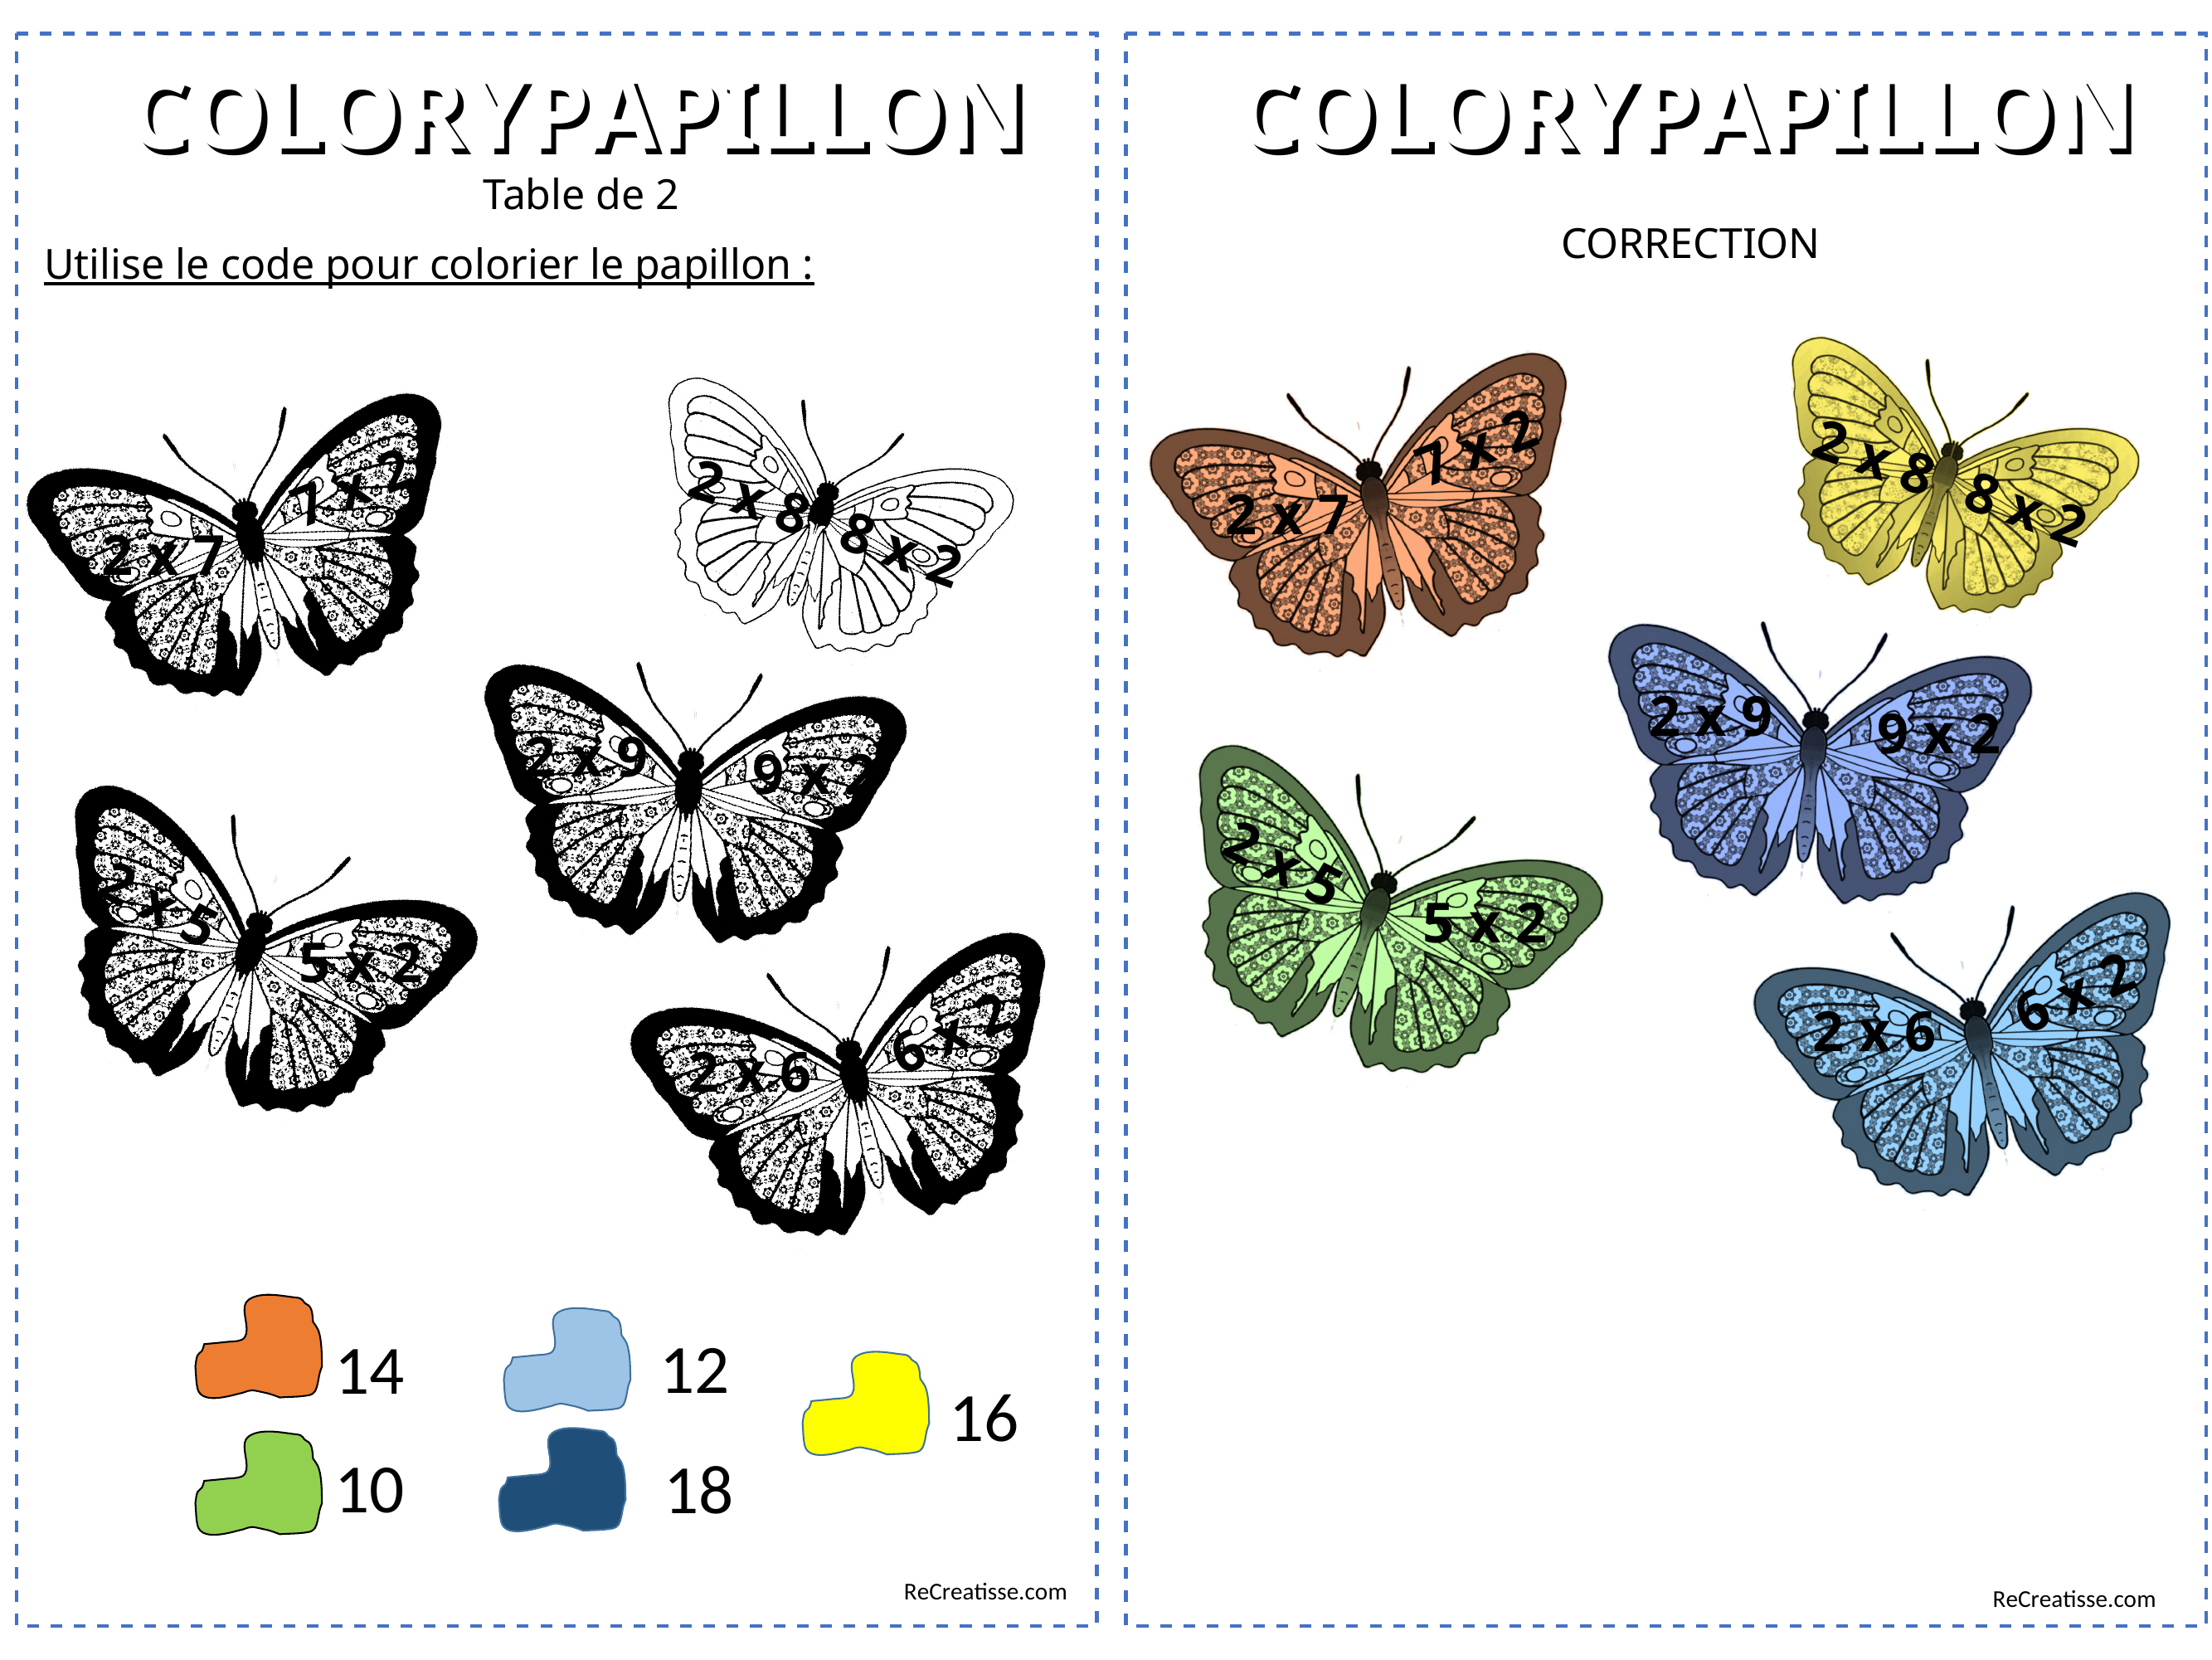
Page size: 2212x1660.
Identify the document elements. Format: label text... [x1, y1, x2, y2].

text_box ReCreatisse.com [1971, 1572, 2179, 1623]
text_box 8 x 2 [819, 484, 986, 611]
text_box 10 [322, 1438, 417, 1533]
text_box 2 x 8 [1791, 392, 1960, 518]
text_box 6 x 2 [865, 964, 1034, 1098]
text_box Utilise le code pour colorier le papillon : [32, 231, 827, 294]
text_box COLORYPAPILLON [105, 39, 1074, 179]
text_box 2 x 5 [75, 833, 246, 972]
text_box 14 [322, 1319, 417, 1414]
text_box 2 x 9 [513, 715, 661, 794]
text_box 7 x 2 [267, 421, 435, 550]
text_box 2 x 9 [1636, 675, 1786, 754]
text_box 2 x 6 [676, 1030, 824, 1109]
text_box 2 x 5 [1200, 793, 1369, 932]
text_box 2 x 6 [1801, 991, 1949, 1069]
text_box [195, 1294, 322, 1399]
text_box 12 [648, 1317, 742, 1414]
text_box 2 x 8 [668, 432, 835, 558]
text_box 16 [937, 1366, 1032, 1462]
text_box 2 x 7 [1213, 474, 1363, 553]
picture [0, 343, 1105, 1284]
text_box 2 x 7 [89, 514, 238, 592]
text_box [195, 1431, 322, 1536]
picture [1111, 303, 2212, 1244]
text_box [503, 1307, 631, 1412]
text_box 5 x 2 [1411, 881, 1559, 960]
text_box [498, 1428, 626, 1531]
text_box 8 x 2 [1943, 445, 2111, 570]
text_box 6 x 2 [1990, 924, 2158, 1058]
text_box 9 x 2 [741, 733, 889, 811]
text_box Table de 2 [470, 162, 693, 224]
text_box [802, 1351, 930, 1455]
text_box 9 x 2 [1864, 693, 2014, 772]
text_box CORRECTION [1549, 211, 1833, 273]
text_box ReCreatisse.com [882, 1565, 1090, 1615]
text_box COLORYPAPILLON [1214, 39, 2184, 179]
text_box 7 x 2 [1392, 381, 1560, 509]
text_box 5 x 2 [286, 921, 435, 1000]
text_box 18 [652, 1439, 746, 1534]
